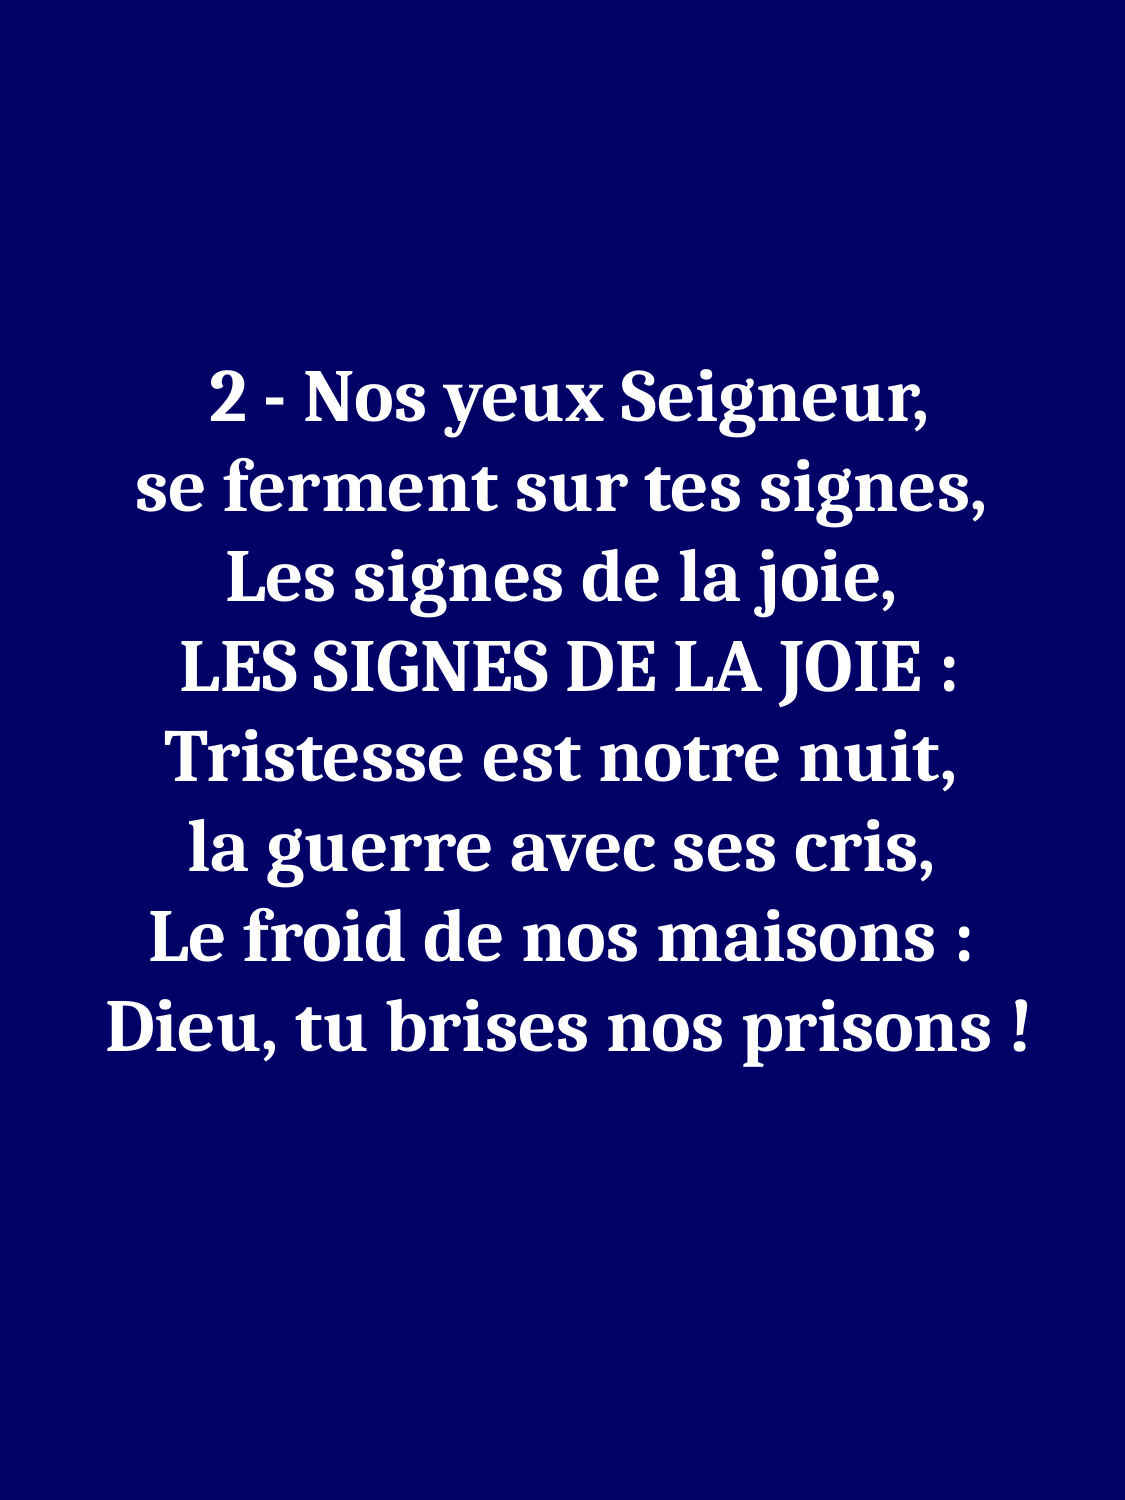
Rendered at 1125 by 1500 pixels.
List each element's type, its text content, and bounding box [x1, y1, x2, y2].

text_box 2 - Nos yeux Seigneur, se ferment sur tes signes, Les signes de la joie, LES SIGNES DE LA JOIE : Tristesse est notre nuit, la guerre avec ses cris, Le froid de nos maisons : Dieu, tu brises nos prisons ! [0, 294, 1125, 1360]
